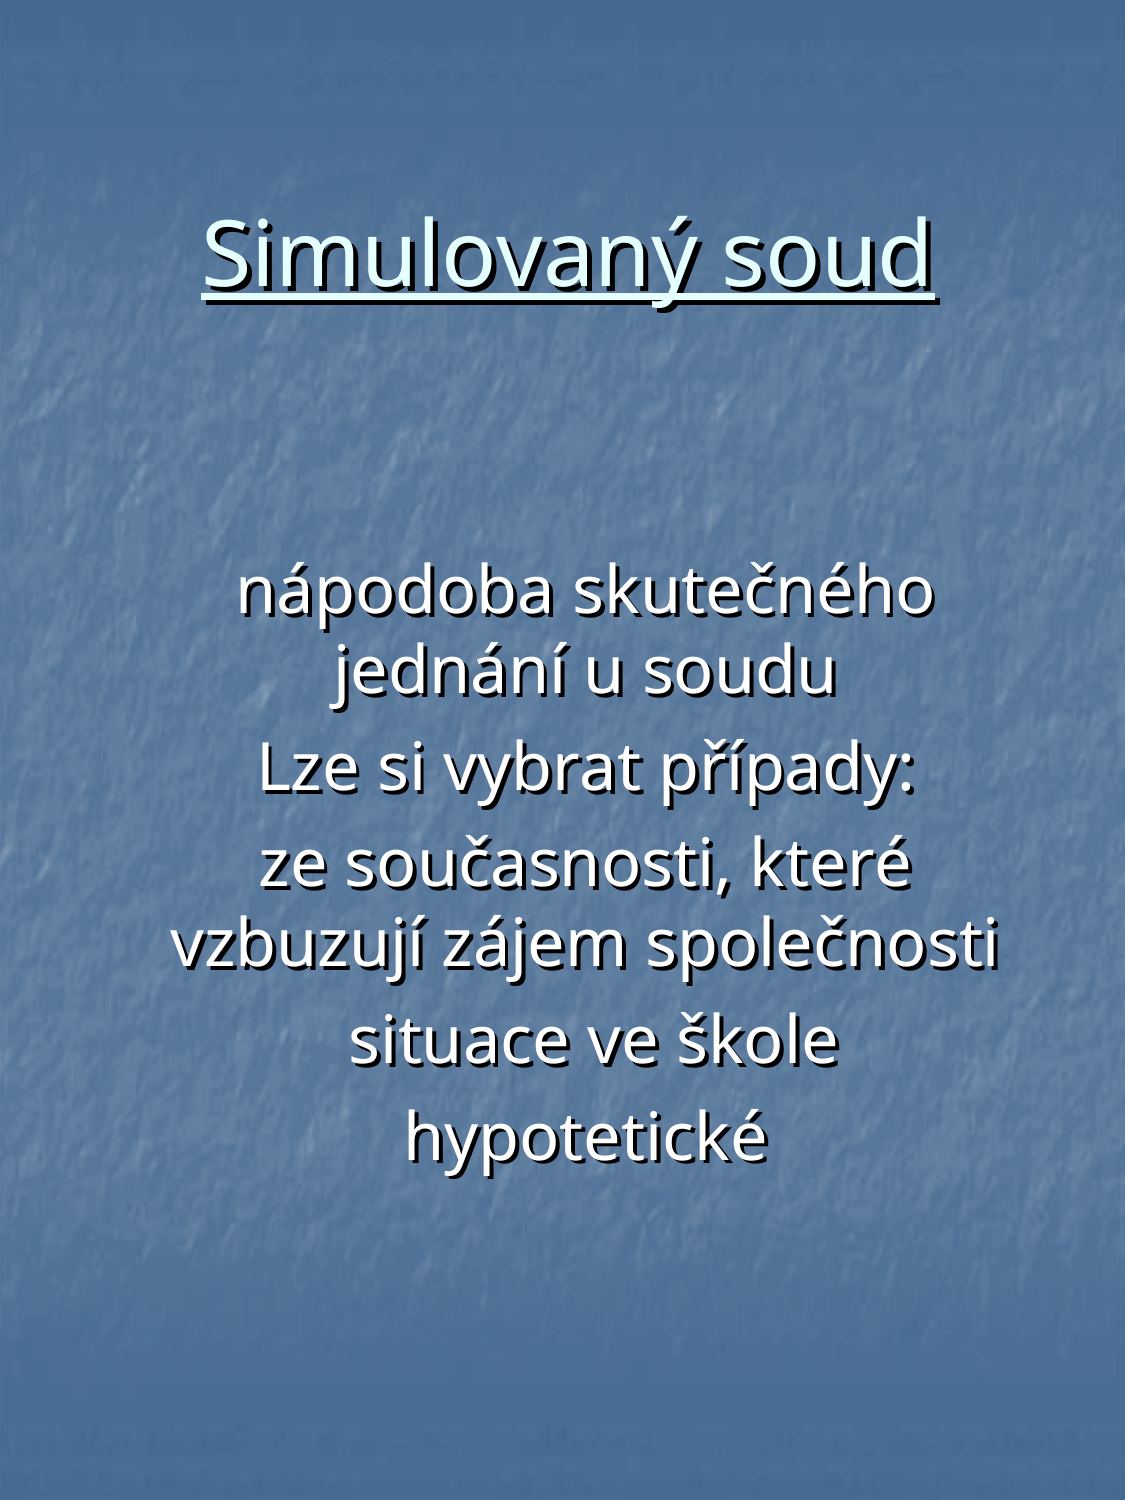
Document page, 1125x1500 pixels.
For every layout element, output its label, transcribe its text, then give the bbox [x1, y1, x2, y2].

title Simulovaný soud [90, 88, 1047, 411]
subtitle nápodoba skutečného jednání u soudu Lze si vybrat případy: ze současnosti, které vzbuzují zájem společnosti situace ve škole hypotetické [148, 442, 1024, 1365]
chart [338, 620, 1089, 1282]
